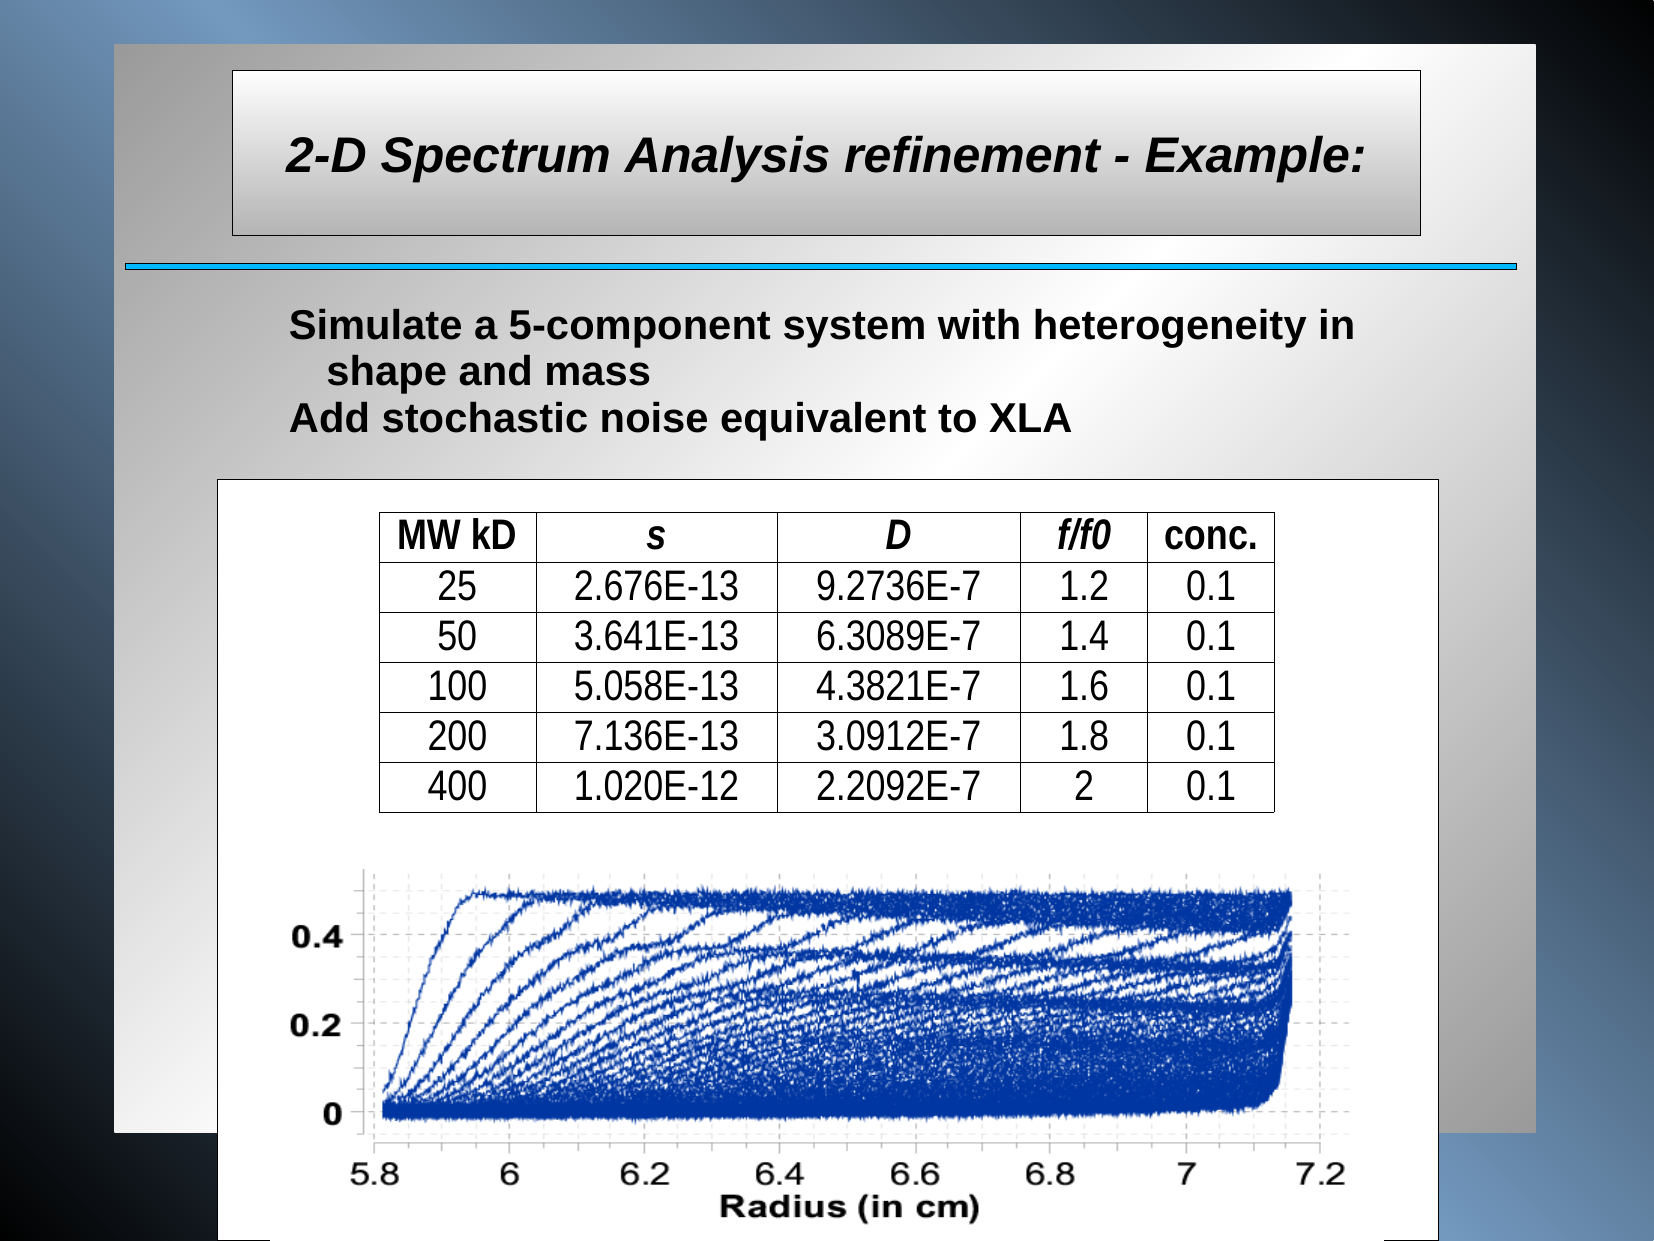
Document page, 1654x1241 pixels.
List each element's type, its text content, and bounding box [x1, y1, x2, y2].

text_box Simulate a 5-component system with heterogeneity in shape and mass Add stochastic noise equivalent to XLA [251, 301, 1403, 442]
picture [270, 869, 1384, 1241]
text_box [217, 479, 1439, 1241]
text_box [125, 263, 1517, 270]
text_box [232, 70, 1421, 236]
text_box 2-D Spectrum Analysis refinement - Example: [246, 127, 1407, 195]
chart [376, 509, 1277, 816]
